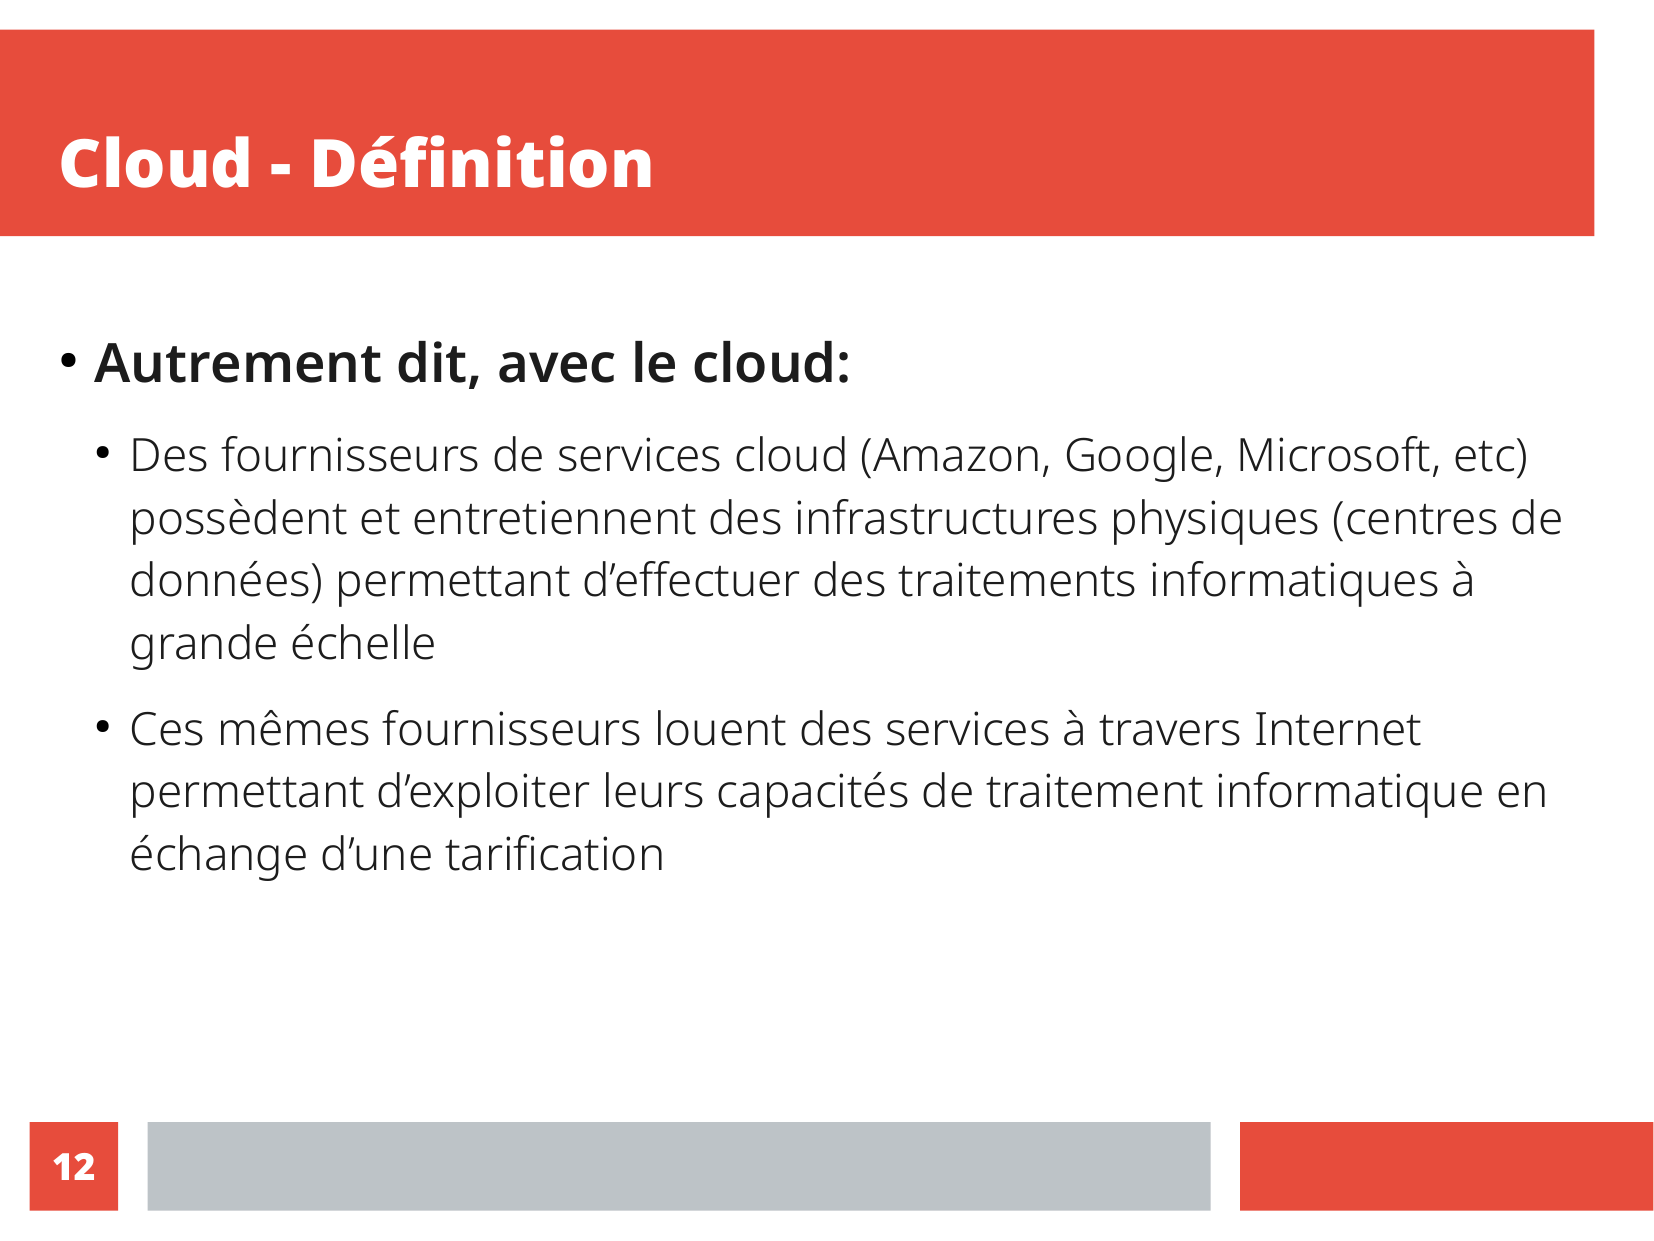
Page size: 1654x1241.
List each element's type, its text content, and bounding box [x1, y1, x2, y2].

list Autrement dit, avec le cloud: Des fournisseurs de services cloud (Amazon, Google, Microsoft, etc) possèdent et entretiennent des infrastructures physiques (centres de données) permettant d’effectuer des traitements informatiques à grande échelle Ces mêmes fournisseurs louent des services à travers Internet permettant d’exploiter leurs capacités de traitement informatique en échange d’une tarification [59, 324, 1565, 1093]
title Cloud - Définition [59, 59, 1595, 207]
